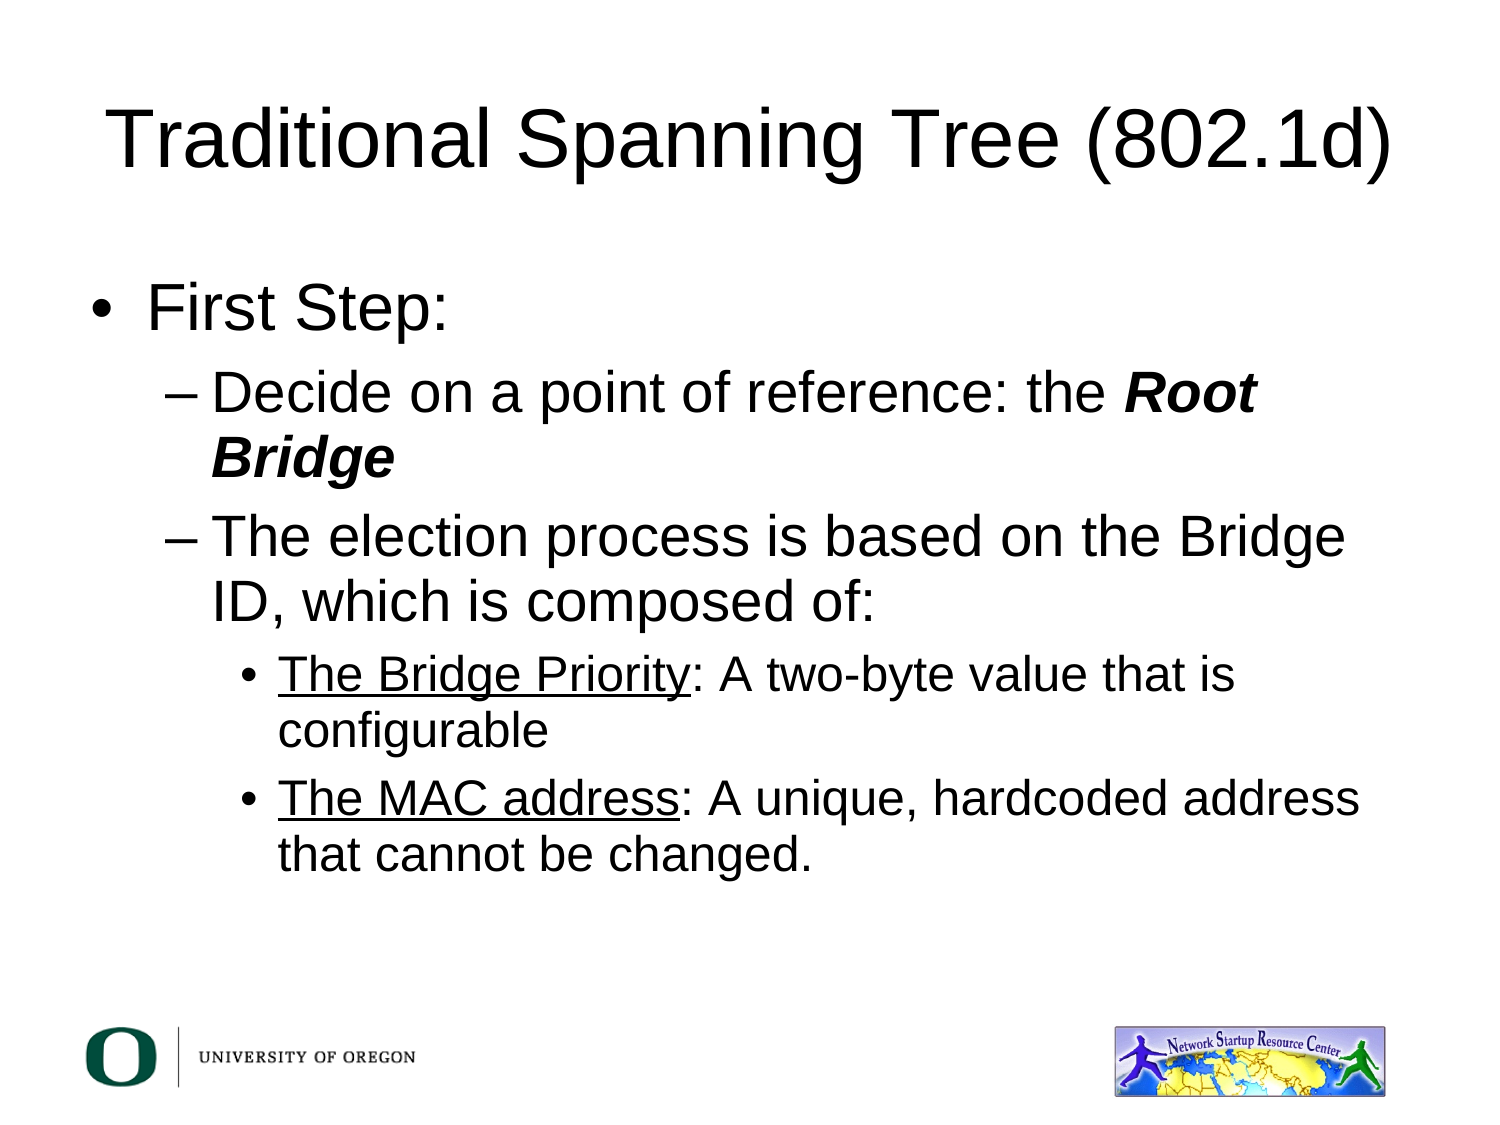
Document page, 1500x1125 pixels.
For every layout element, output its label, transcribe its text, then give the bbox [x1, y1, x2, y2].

list First Step: Decide on a point of reference: the Root Bridge The election process is based on the Bridge ID, which is composed of: The Bridge Priority: A two-byte value that is configurable The MAC address: A unique, hardcoded address that cannot be changed. [75, 262, 1426, 1005]
title Traditional Spanning Tree (802.1d) [75, 45, 1426, 233]
picture [1112, 1024, 1388, 1099]
picture [75, 1024, 426, 1090]
